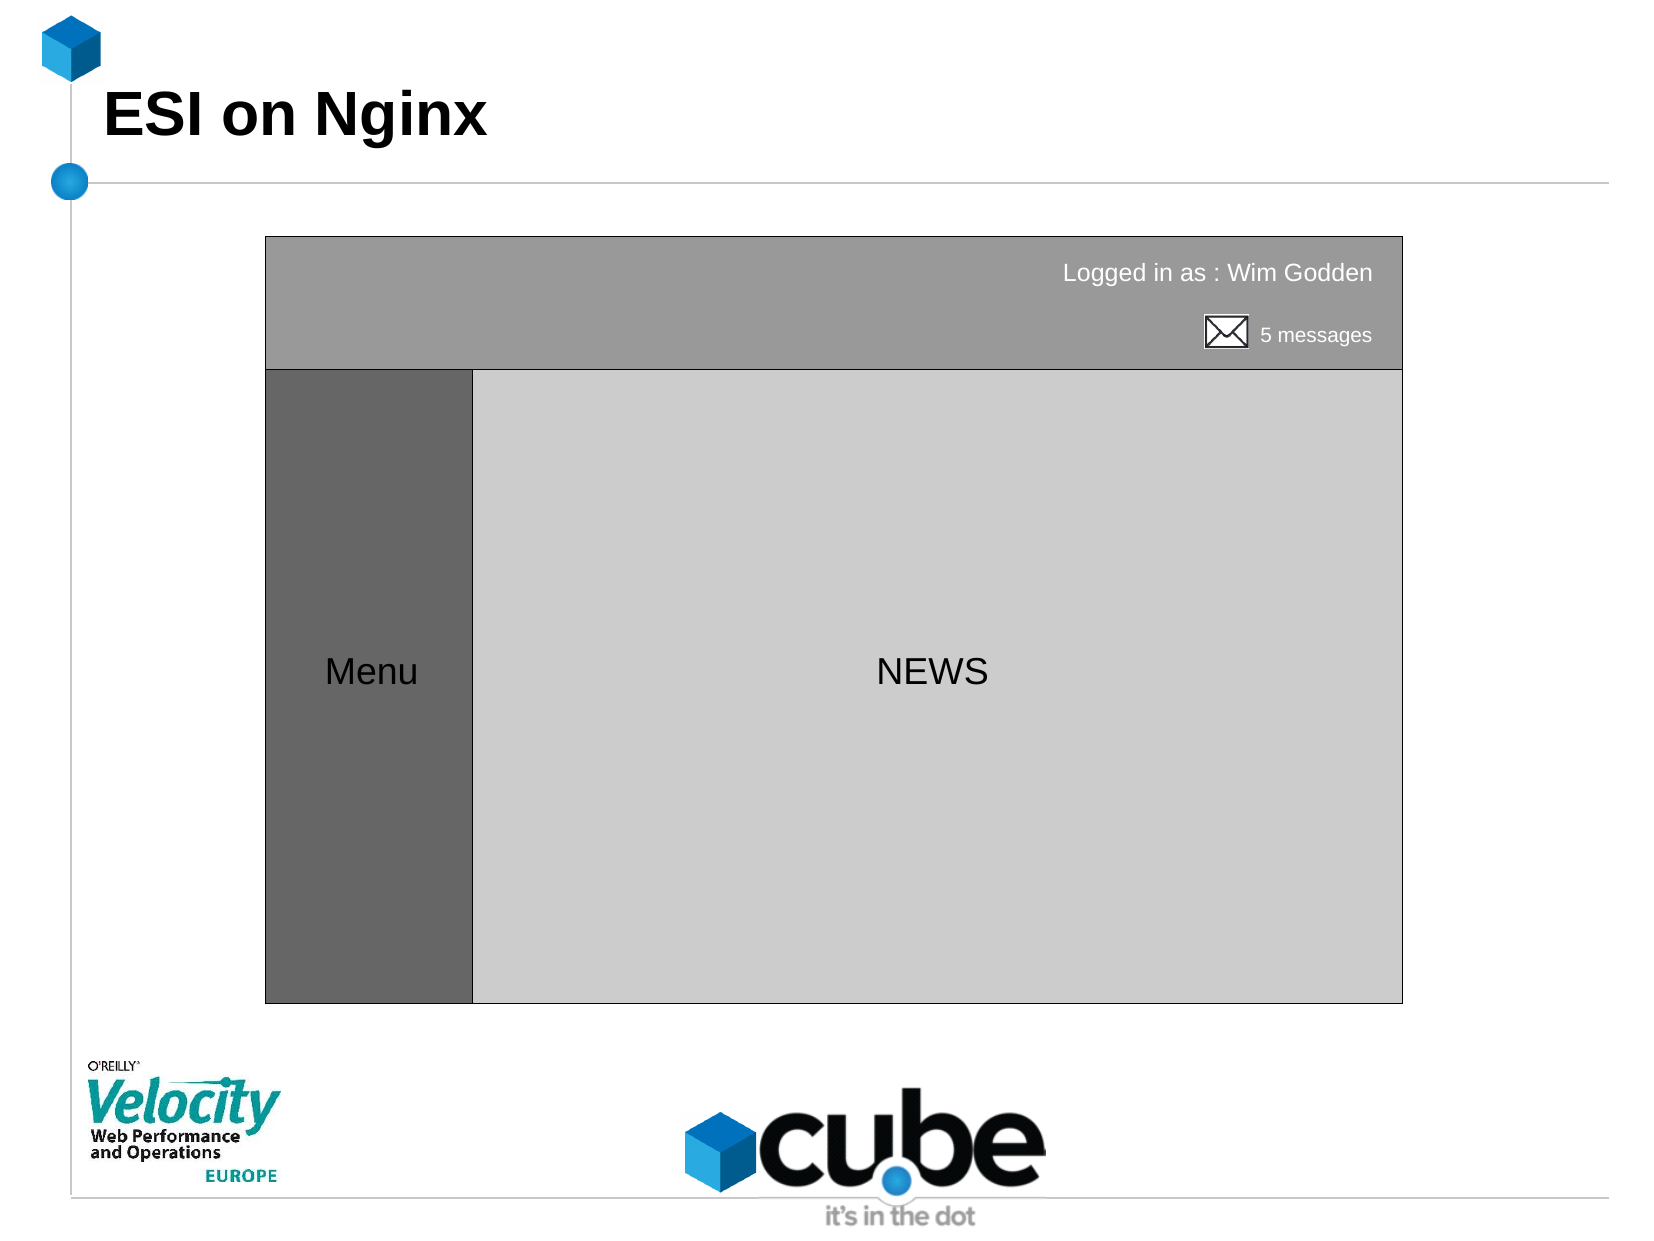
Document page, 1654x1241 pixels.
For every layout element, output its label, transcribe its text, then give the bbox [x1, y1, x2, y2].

text_box NEWS [861, 643, 1004, 701]
title ESI on Nginx [103, 49, 1551, 178]
text_box Logged in as : Wim Godden [1048, 250, 1391, 294]
text_box 5 messages [1245, 316, 1388, 355]
picture [88, 1061, 281, 1182]
text_box [265, 236, 1403, 1004]
picture [1204, 314, 1249, 350]
text_box Menu [310, 643, 434, 701]
